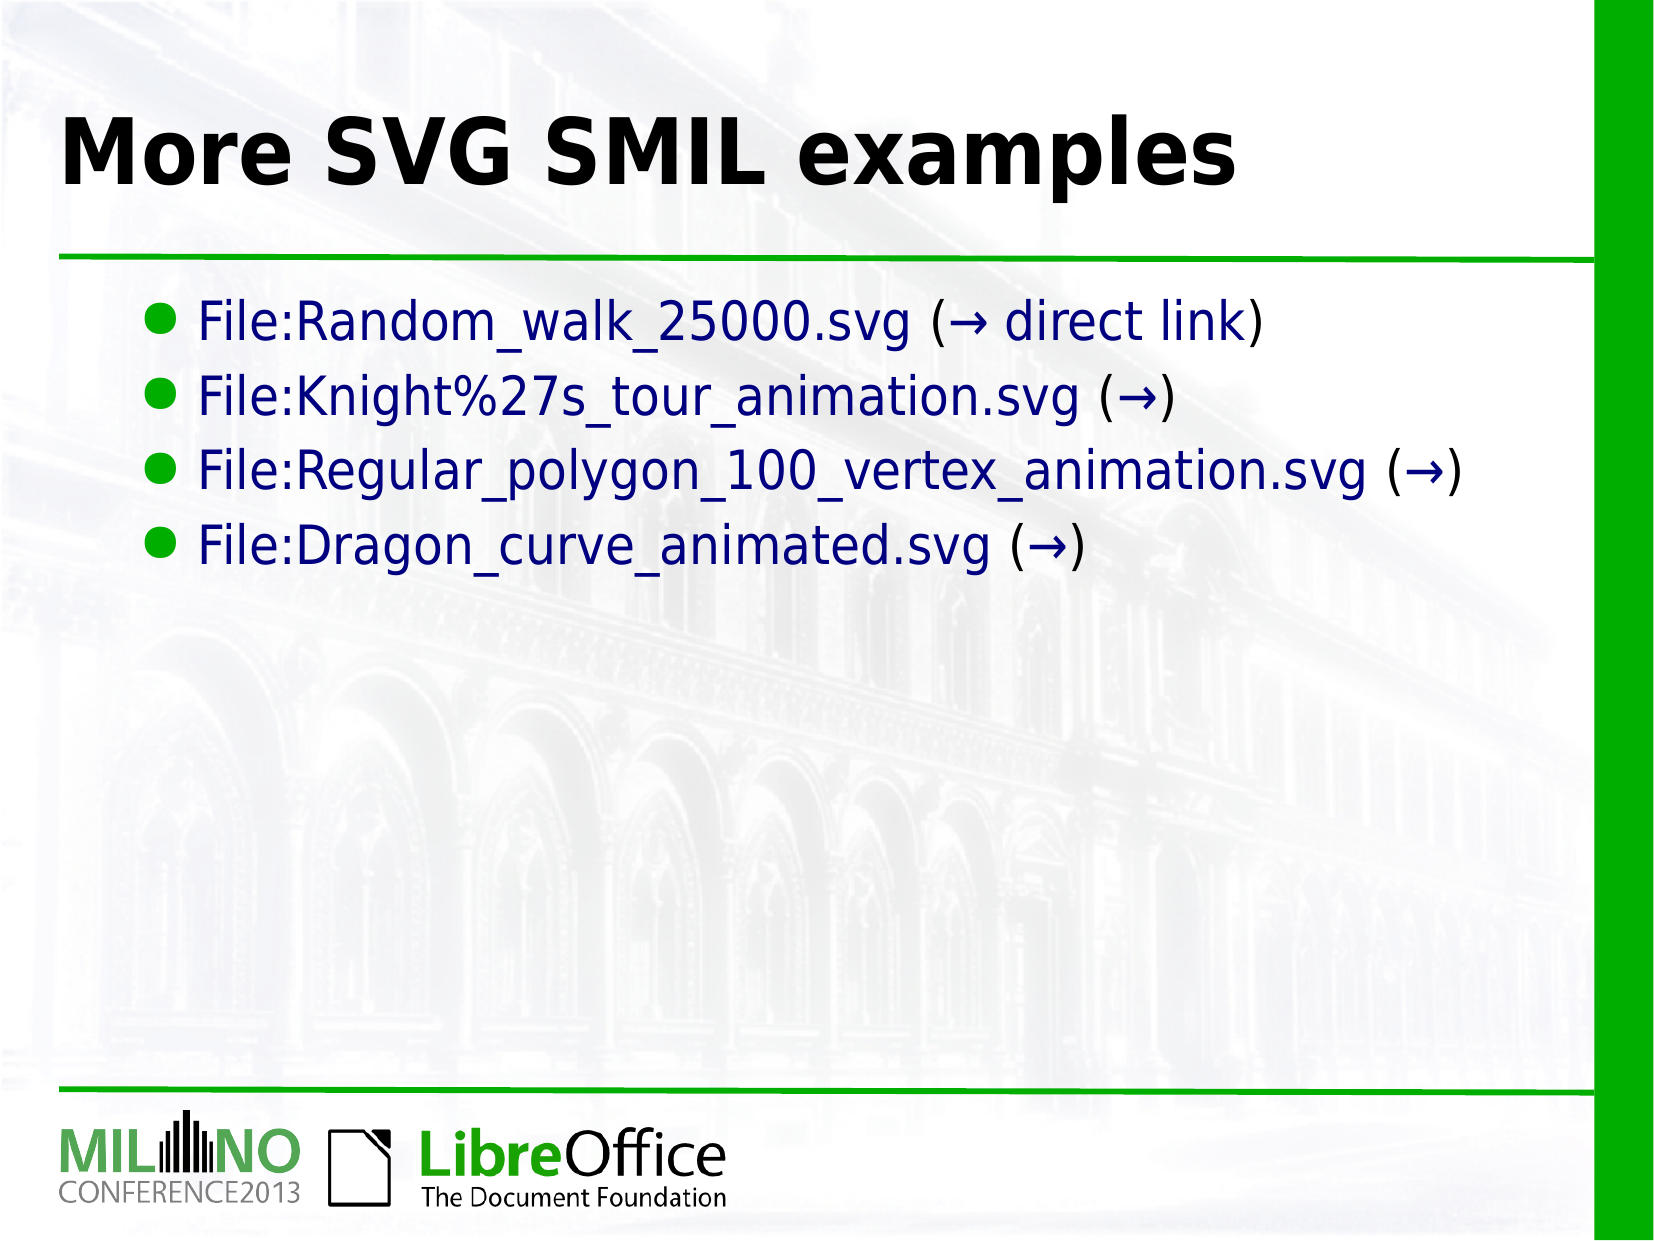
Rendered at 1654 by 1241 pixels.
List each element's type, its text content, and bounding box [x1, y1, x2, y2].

title More SVG SMIL examples [59, 49, 1548, 257]
list File:Random_walk_25000.svg (→ direct link) File:Knight%27s_tour_animation.svg (→) File:Regular_polygon_100_vertex_animation.svg (→) File:Dragon_curve_animated.svg (→) [35, 290, 1524, 1010]
picture [1, 0, 1594, 1241]
